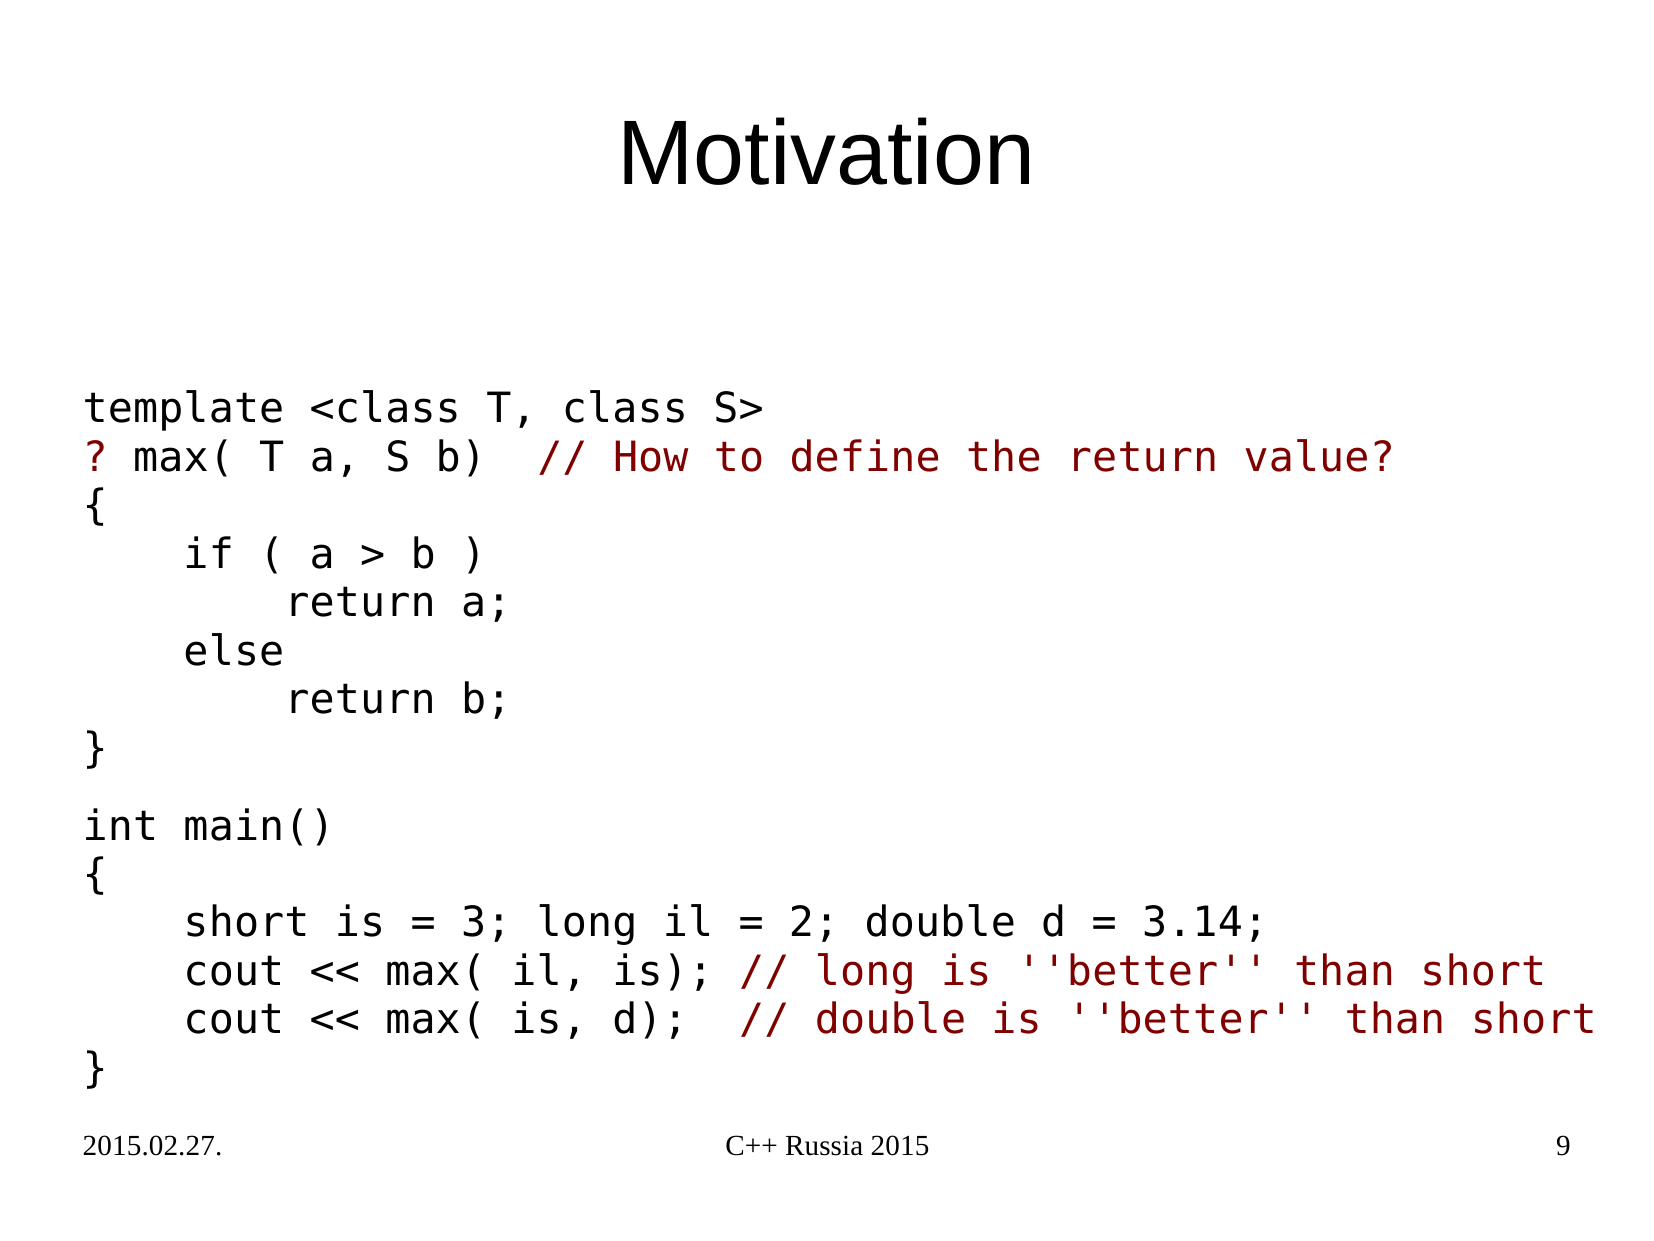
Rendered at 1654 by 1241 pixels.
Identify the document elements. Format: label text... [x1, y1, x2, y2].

list template <class T, class S> ? max( T a, S b) // How to define the return value? { if ( a > b ) return a; else return b; } int main() { short is = 3; long il = 2; double d = 3.14; cout << max( il, is); // long is ''better'' than short cout << max( is, d); // double is ''better'' than short } [82, 383, 1625, 1141]
title Motivation [82, 49, 1571, 257]
